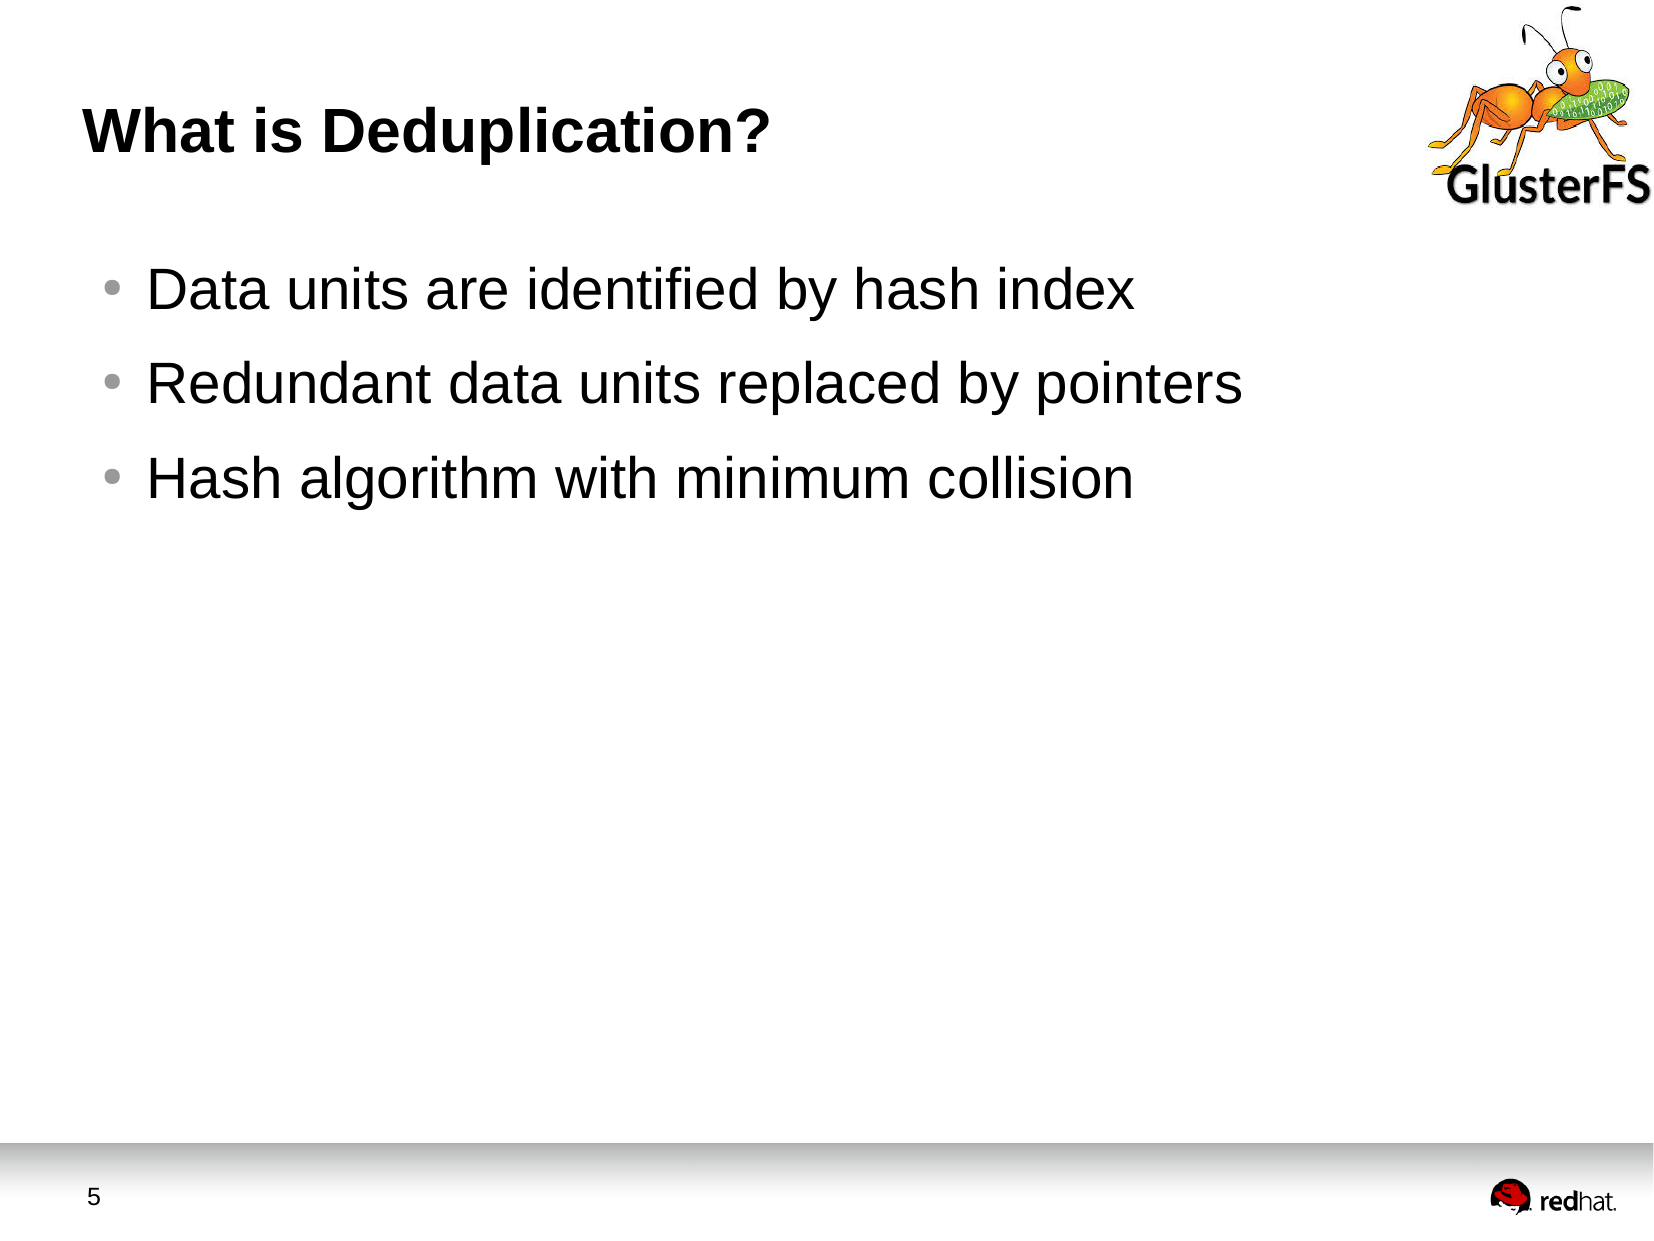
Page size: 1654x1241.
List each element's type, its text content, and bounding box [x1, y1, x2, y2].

picture [1425, 4, 1653, 208]
list Data units are identified by hash index Redundant data units replaced by pointers Hash algorithm with minimum collision [86, 256, 1576, 1051]
picture [0, 1143, 1654, 1241]
title What is Deduplication? [82, 37, 1571, 226]
